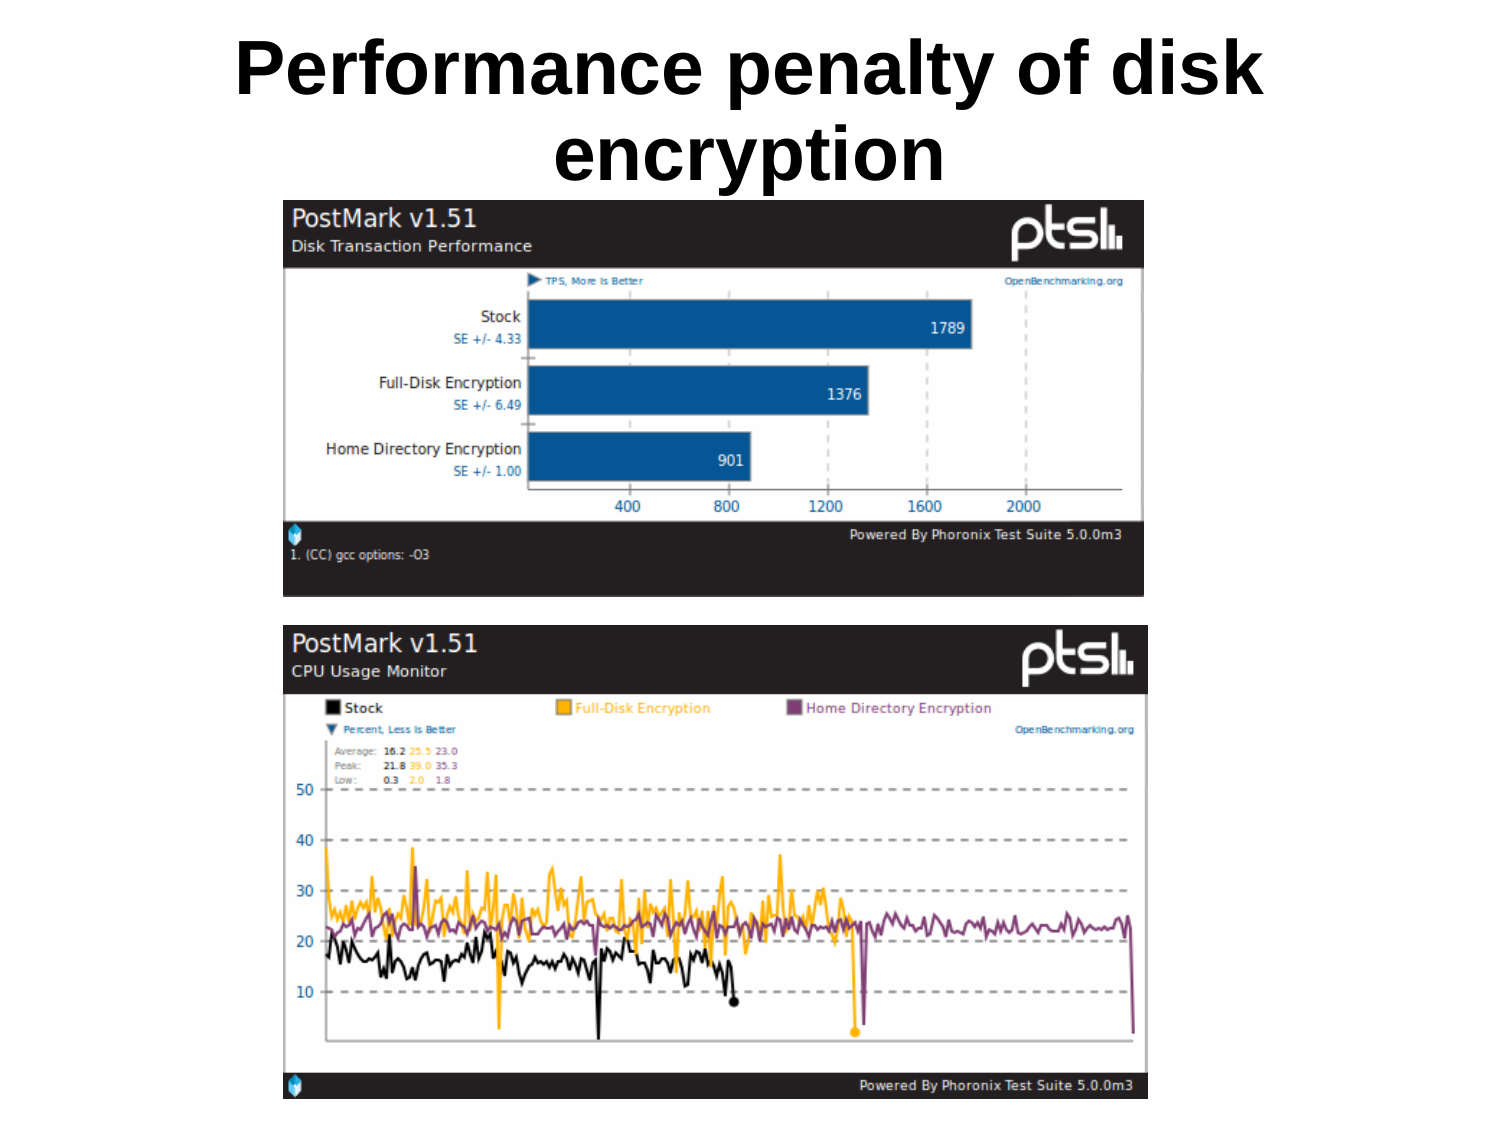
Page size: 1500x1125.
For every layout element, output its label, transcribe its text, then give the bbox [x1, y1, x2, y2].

picture [283, 625, 1148, 1099]
title Performance penalty of disk encryption [75, 24, 1425, 198]
picture [283, 200, 1144, 597]
